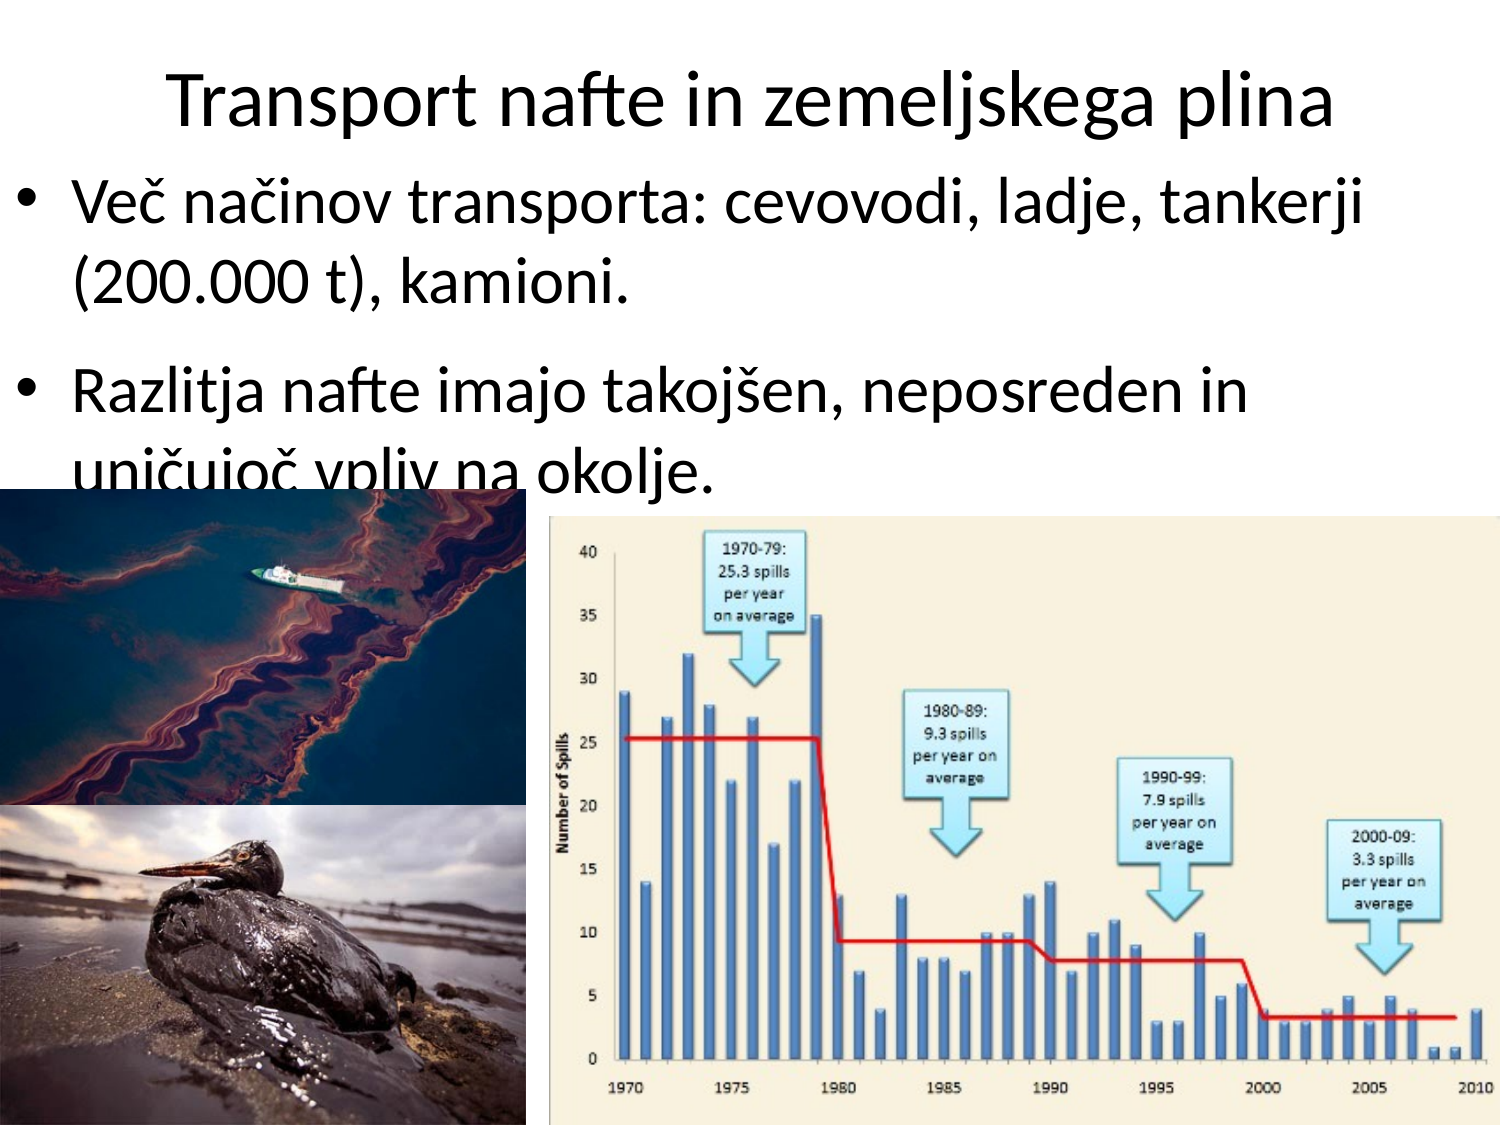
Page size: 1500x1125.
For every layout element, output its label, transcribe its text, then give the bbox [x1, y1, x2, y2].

list Več načinov transporta: cevovodi, ladje, tankerji (200.000 t), kamioni. Razlitja nafte imajo takojšen, neposreden in uničujoč vpliv na okolje. [0, 149, 1500, 1005]
picture [319, 500, 327, 505]
picture [0, 489, 526, 1125]
title Transport nafte in zemeljskega plina [76, 0, 1427, 149]
picture [549, 516, 1500, 1125]
